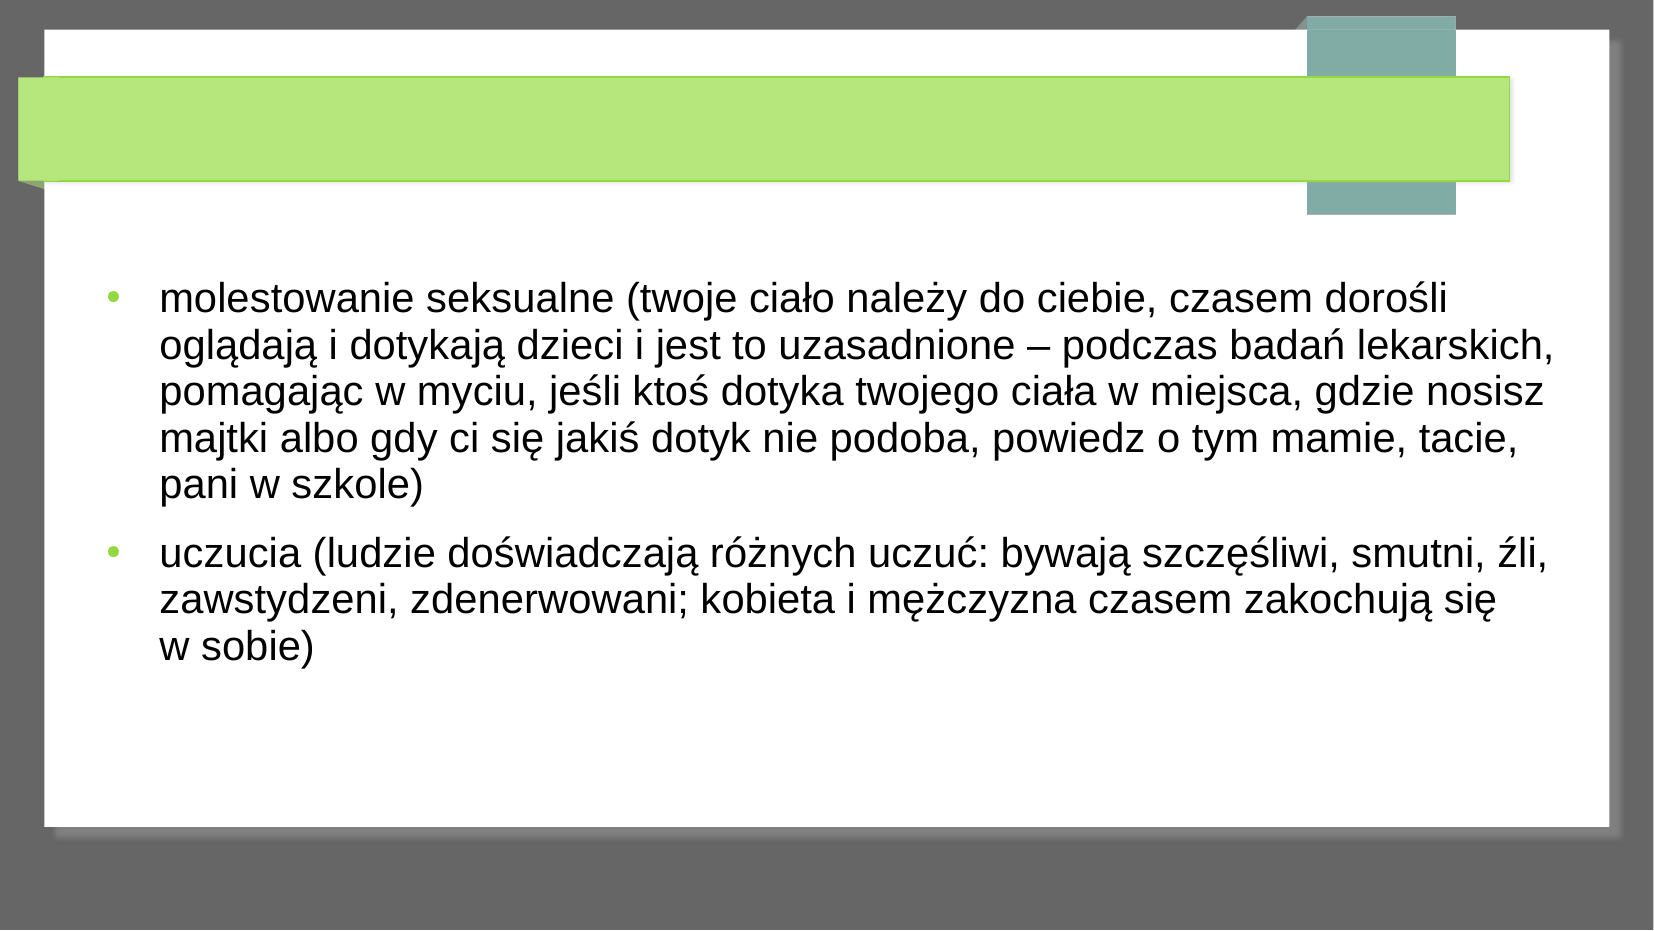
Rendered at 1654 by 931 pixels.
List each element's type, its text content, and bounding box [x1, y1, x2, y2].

list molestowanie seksualne (twoje ciało należy do ciebie, czasem dorośli oglądają i dotykają dzieci i jest to uzasadnione – podczas badań lekarskich, pomagając w myciu, jeśli ktoś dotyka twojego ciała w miejsca, gdzie nosisz majtki albo gdy ci się jakiś dotyk nie podoba, powiedz o tym mamie, tacie, pani w szkole) uczucia (ludzie doświadczają różnych uczuć: bywają szczęśliwi, smutni, źli, zawstydzeni, zdenerwowani; kobieta i mężczyzna czasem zakochują się w sobie) [88, 206, 1565, 798]
